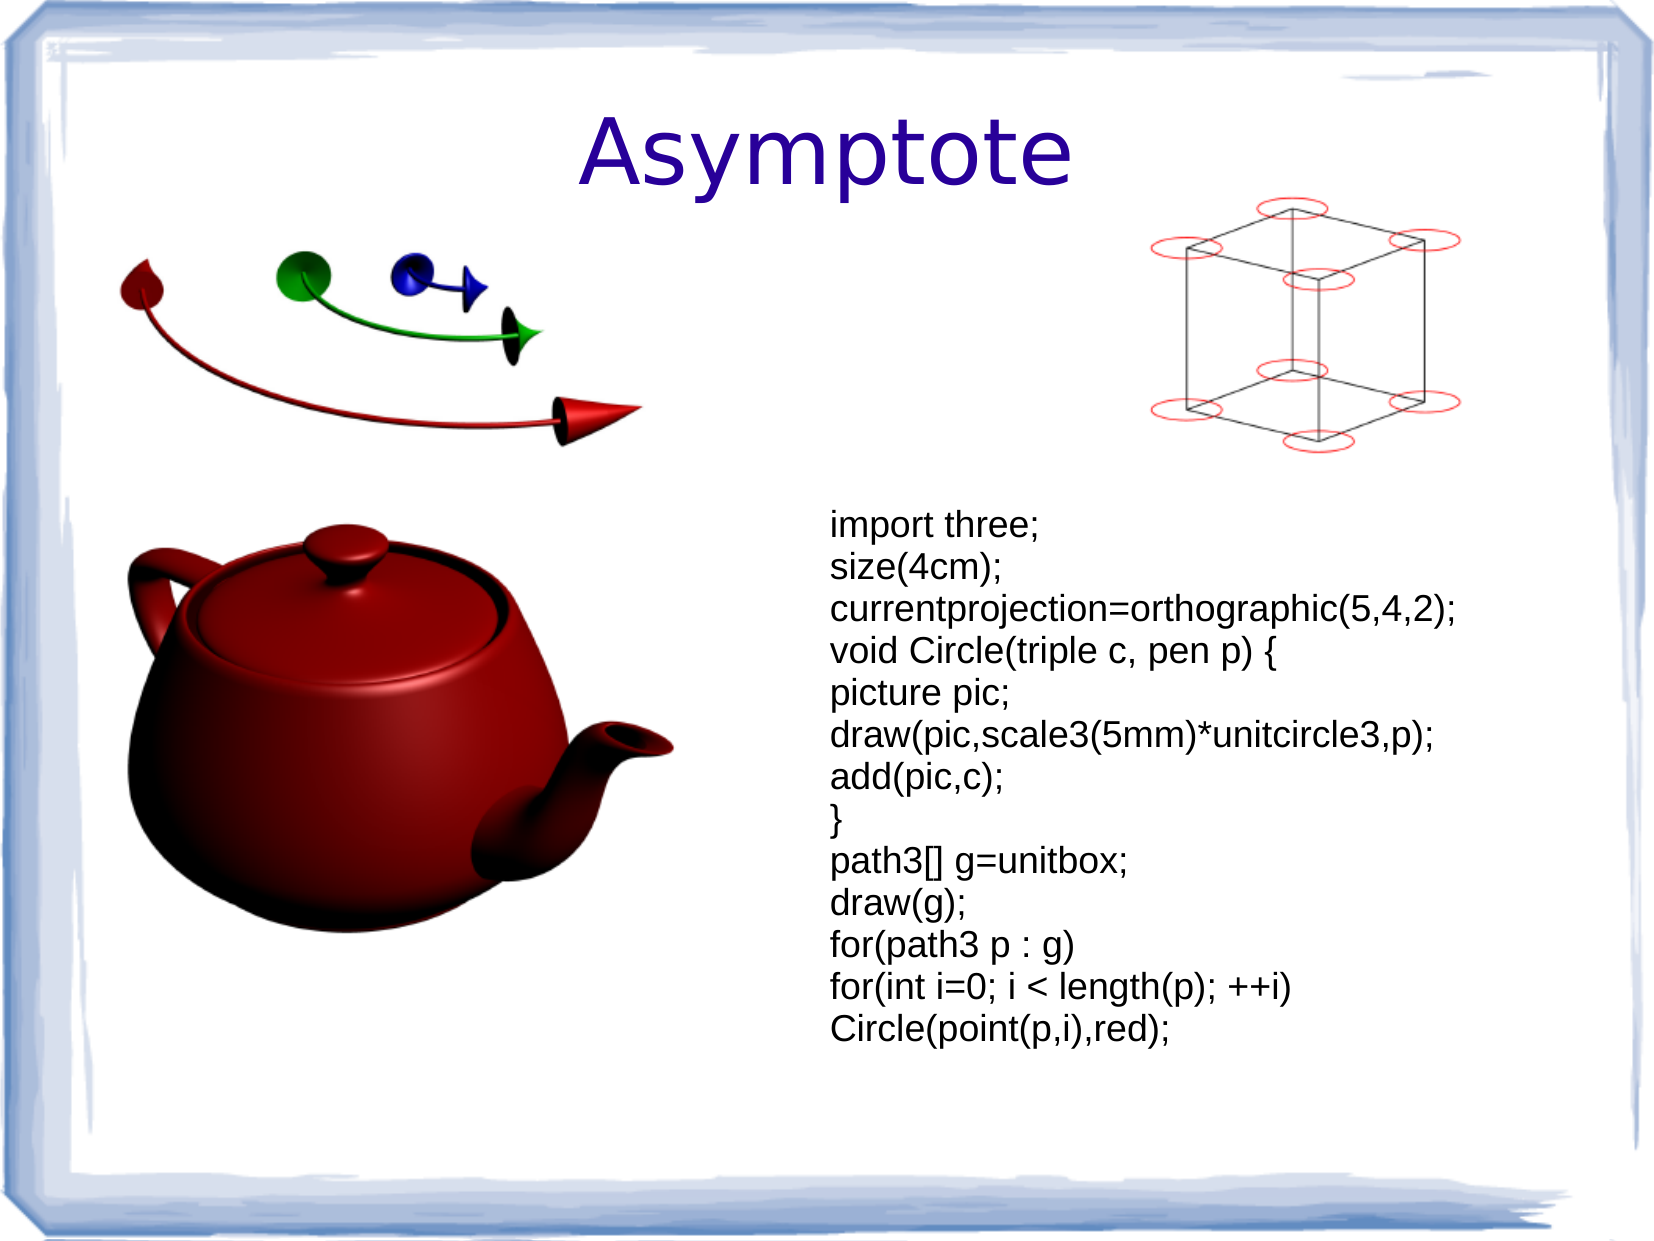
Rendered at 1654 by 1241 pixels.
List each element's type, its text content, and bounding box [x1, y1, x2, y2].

picture [0, 0, 1654, 1241]
title Asymptote [82, 49, 1571, 257]
text_box import three; size(4cm); currentprojection=orthographic(5,4,2); void Circle(triple c, pen p) { picture pic; draw(pic,scale3(5mm)*unitcircle3,p); add(pic,c); } path3[] g=unitbox; draw(g); for(path3 p : g) for(int i=0; i < length(p); ++i) Circle(point(p,i),red); [814, 496, 1512, 1162]
